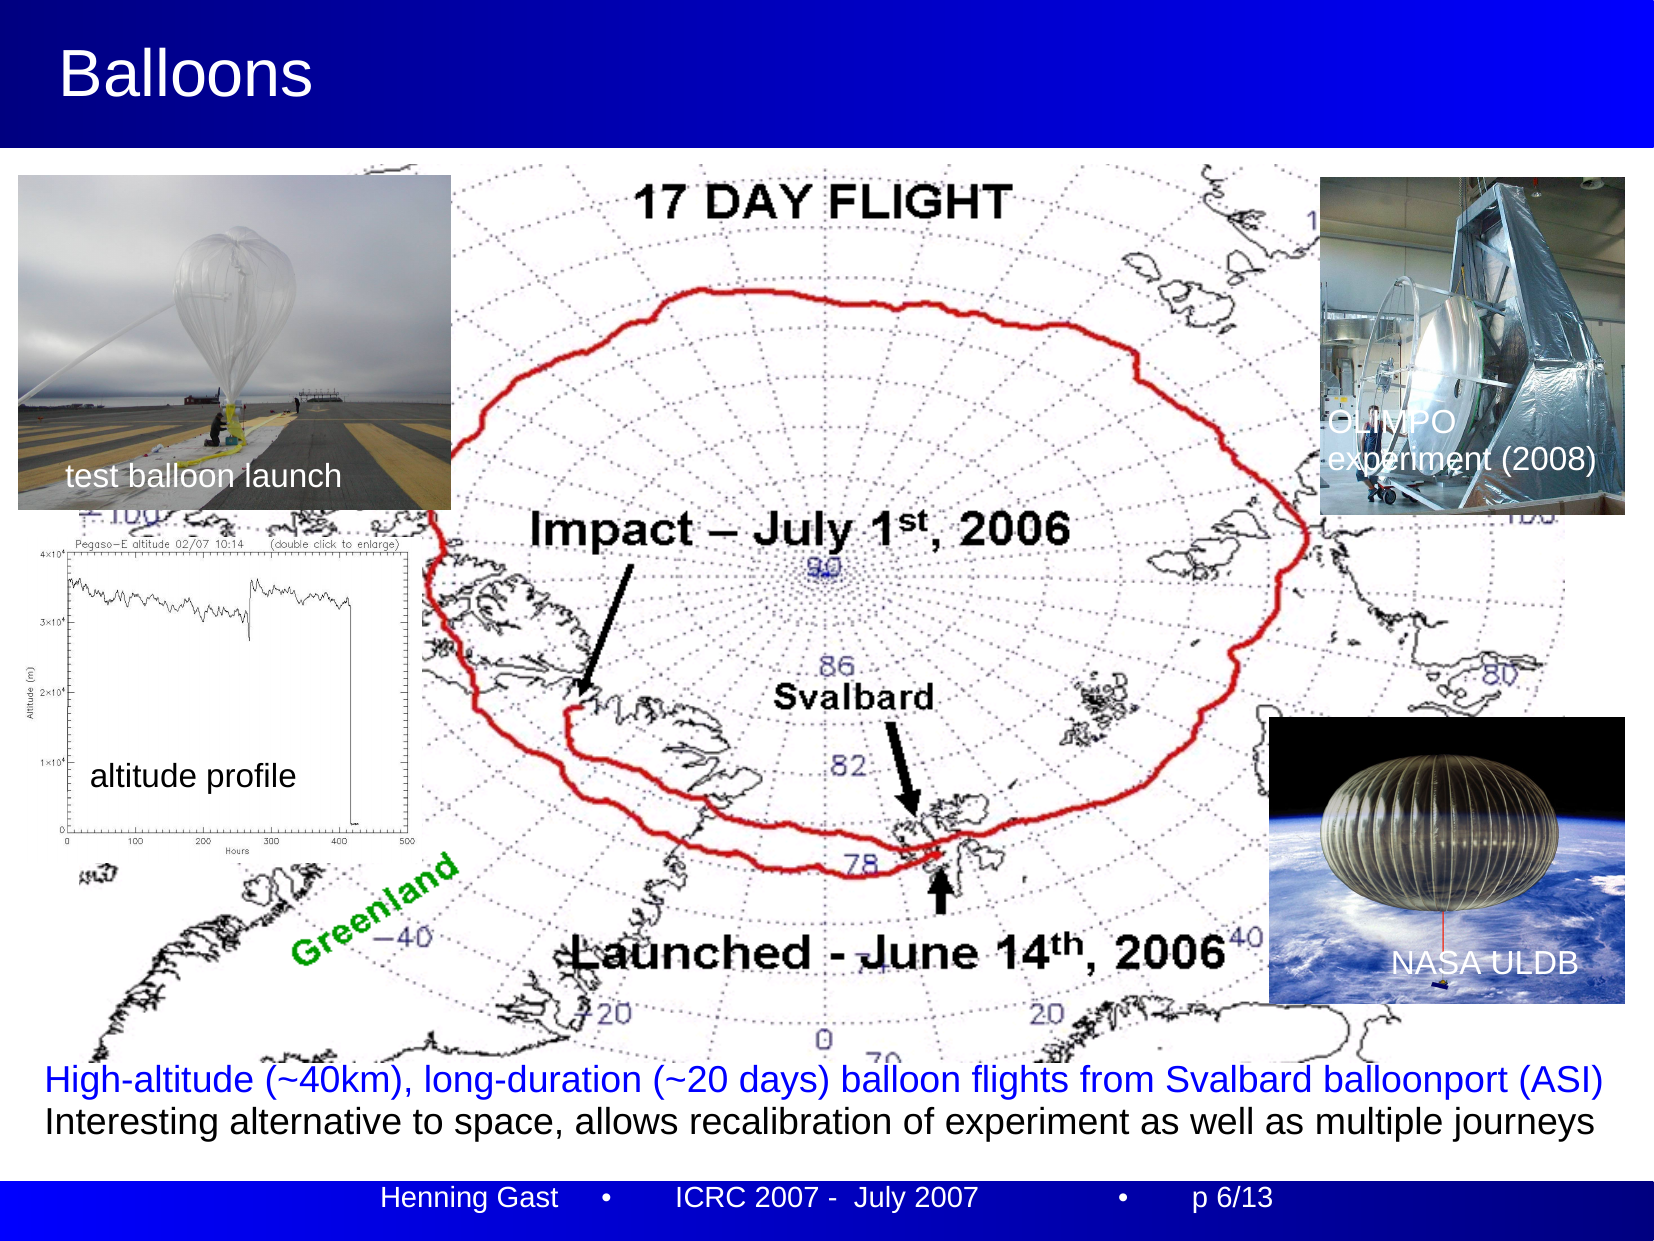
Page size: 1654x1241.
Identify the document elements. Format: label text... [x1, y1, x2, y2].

text_box test balloon launch [50, 450, 376, 507]
text_box High-altitude (~40km), long-duration (~20 days) balloon flights from Svalbard balloonport (ASI) Interesting alternative to space, allows recalibration of experiment as well as multiple journeys [29, 1051, 1651, 1160]
text_box NASA ULDB [1375, 937, 1613, 994]
text_box OLIMPO experiment (2008) [1312, 395, 1642, 494]
picture [17, 164, 1625, 1051]
text_box altitude profile [75, 750, 400, 807]
title Balloons [0, 0, 1654, 148]
